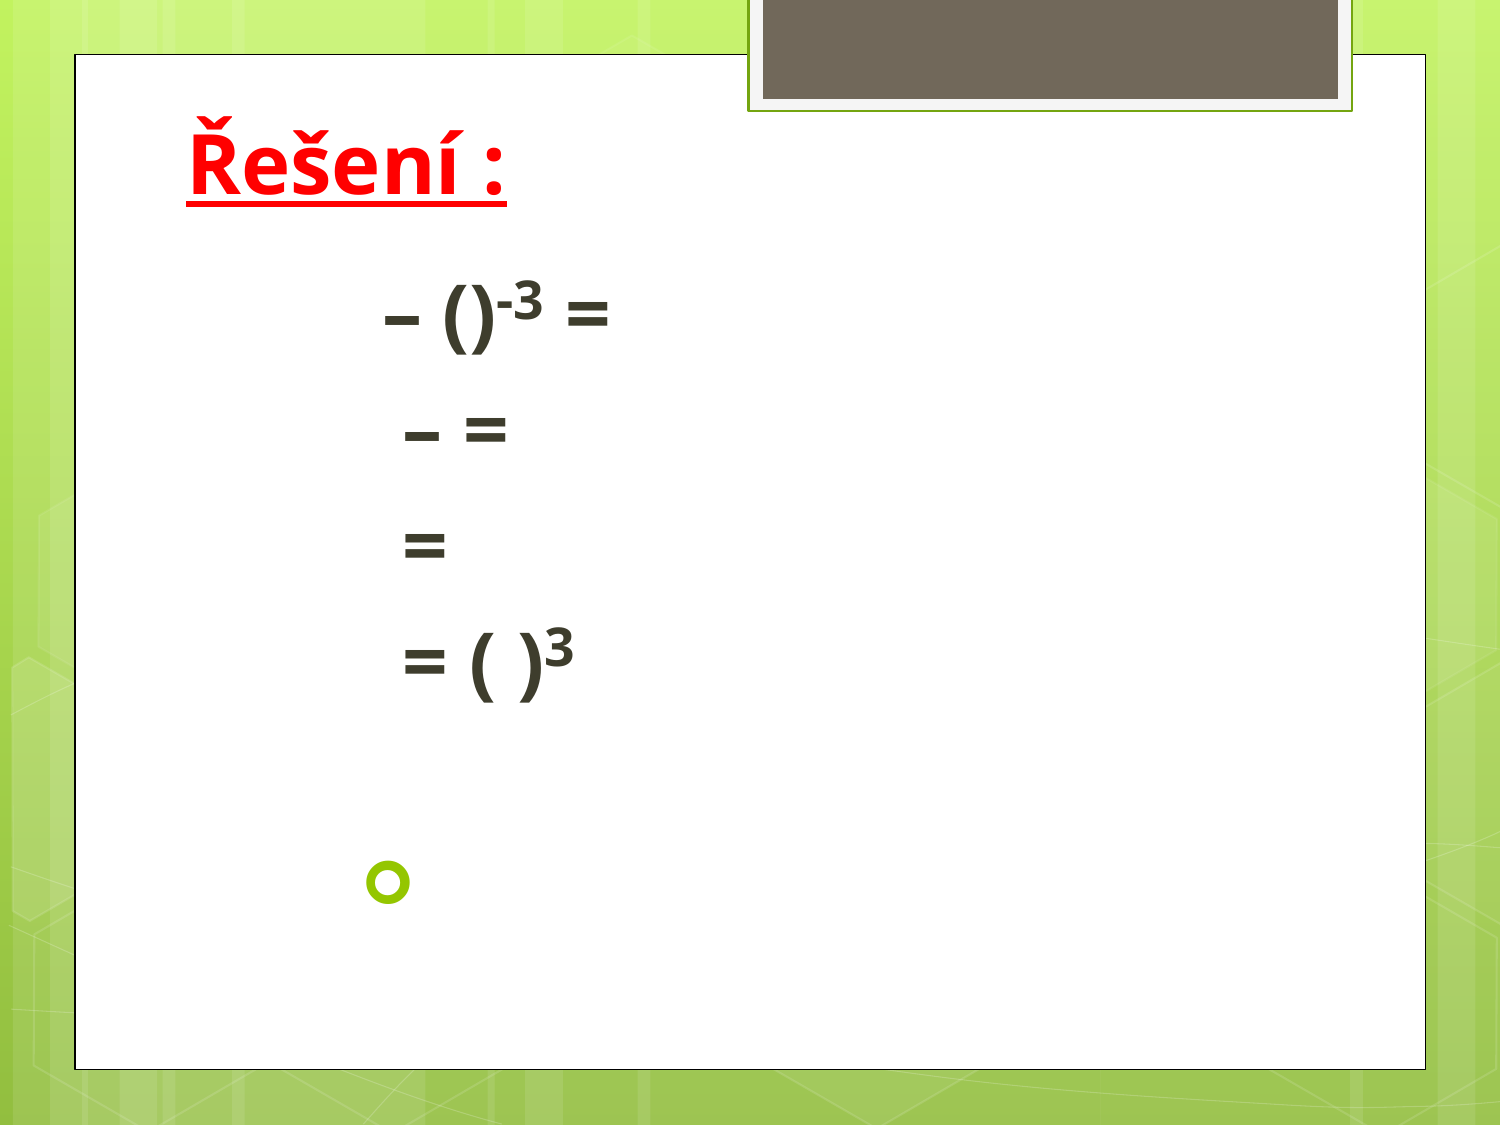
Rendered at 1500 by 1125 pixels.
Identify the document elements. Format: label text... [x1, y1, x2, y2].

title Řešení : [171, 30, 1415, 219]
list – ()-3 = – = = = ( )3 [324, 255, 1093, 831]
